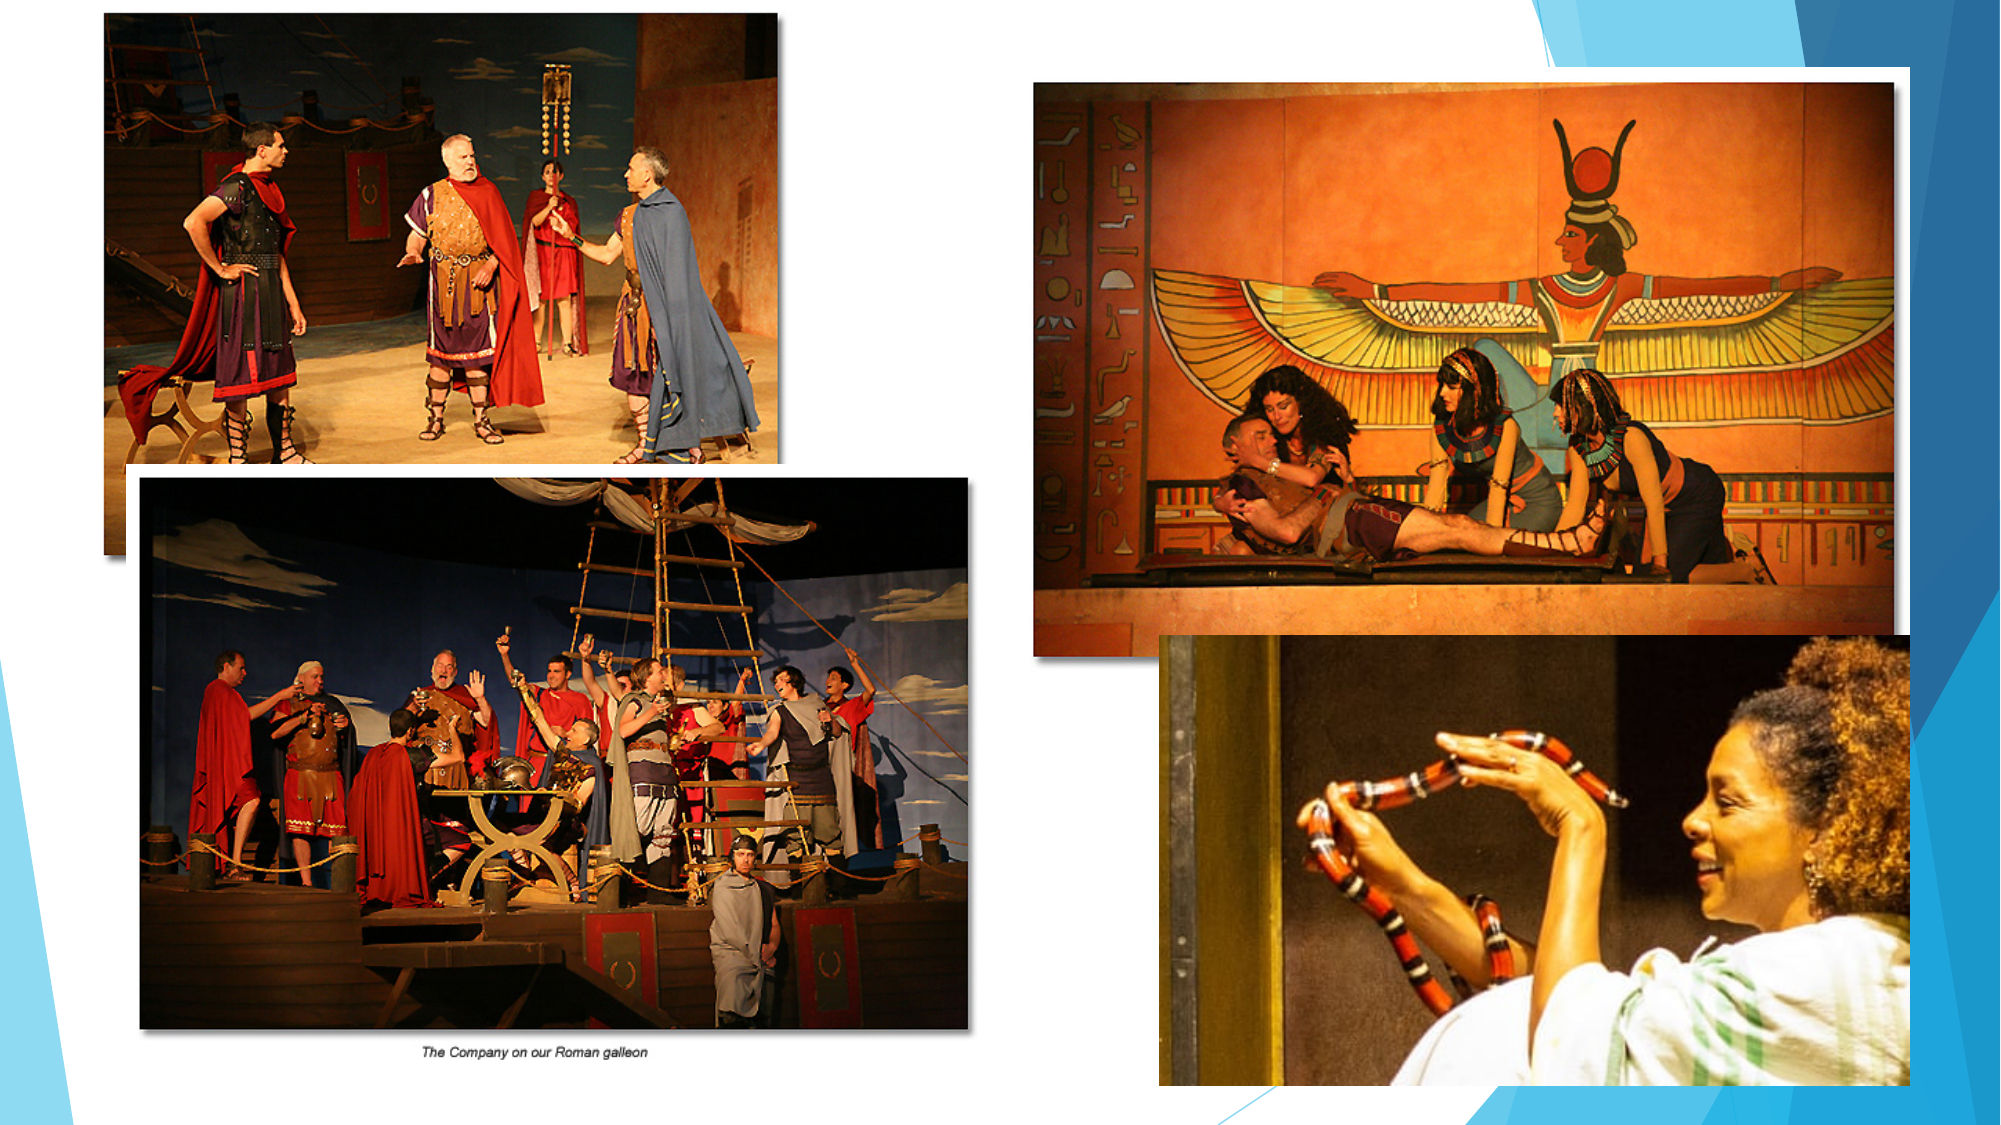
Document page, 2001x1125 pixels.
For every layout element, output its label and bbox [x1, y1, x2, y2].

picture [90, 0, 982, 1072]
picture [1018, 67, 1910, 1086]
